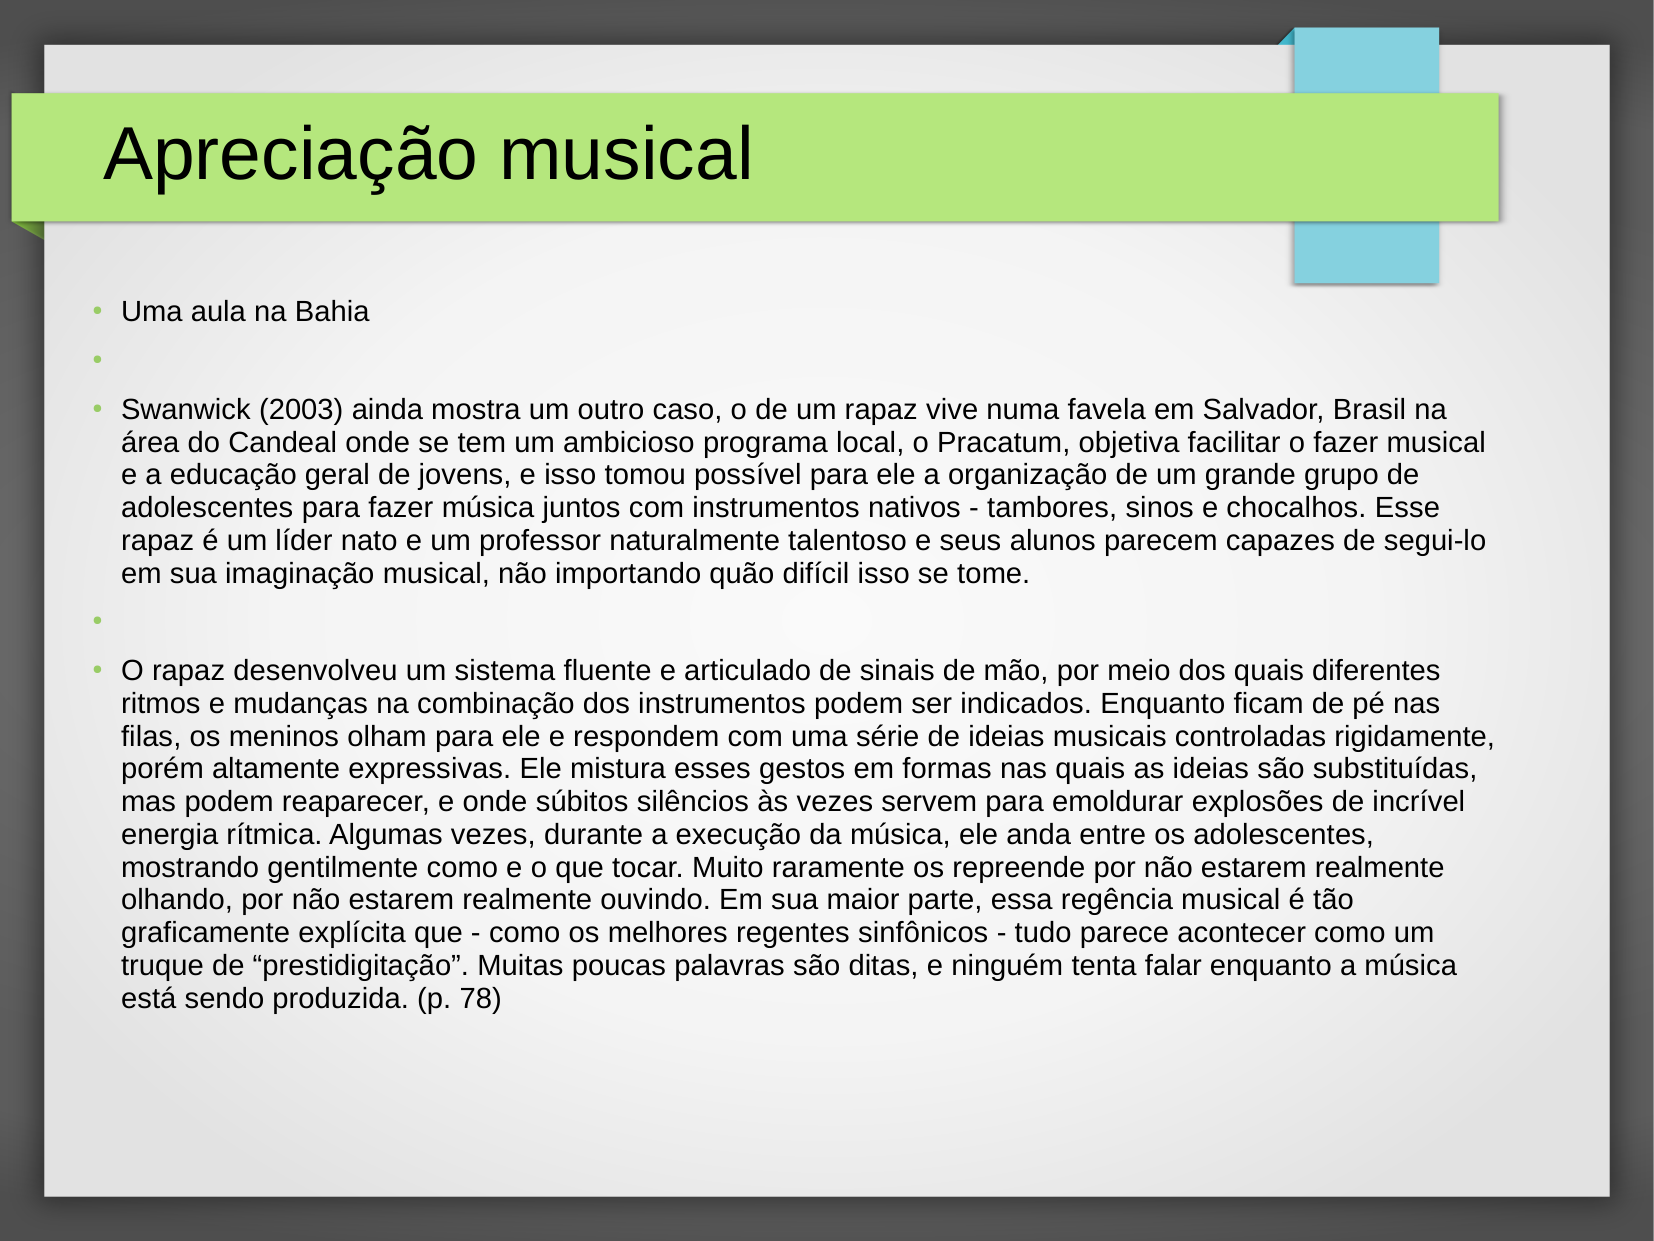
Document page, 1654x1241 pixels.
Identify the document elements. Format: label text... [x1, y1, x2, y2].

list Uma aula na Bahia Swanwick (2003) ainda mostra um outro caso, o de um rapaz vive numa favela em Salvador, Brasil na área do Candeal onde se tem um ambicioso programa local, o Pracatum, objetiva facilitar o fazer musical e a educação geral de jovens, e isso tomou possível para ele a organização de um grande grupo de adolescentes para fazer música juntos com instrumentos nativos - tambores, sinos e chocalhos. Esse rapaz é um líder nato e um professor naturalmente talentoso e seus alunos parecem capazes de segui-lo em sua imaginação musical, não importando quão difícil isso se tome. O rapaz desenvolveu um sistema fluente e articulado de sinais de mão, por meio dos quais diferentes ritmos e mudanças na combinação dos instrumentos podem ser indicados. Enquanto ficam de pé nas filas, os meninos olham para ele e respondem com uma série de ideias musicais controladas rigidamente, porém altamente expressivas. Ele mistura esses gestos em formas nas quais as ideias são substituídas, mas podem reaparecer, e onde súbitos silêncios às vezes servem para emoldurar explosões de incrível energia rítmica. Algumas vezes, durante a execução da música, ele anda entre os adolescentes, mostrando gentilmente como e o que tocar. Muito raramente os repreende por não estarem realmente olhando, por não estarem realmente ouvindo. Em sua maior parte, essa regência musical é tão graficamente explícita que - como os melhores regentes sinfônicos - tudo parece acontecer como um truque de “prestidigitação”. Muitas poucas palavras são ditas, e ninguém tenta falar enquanto a música está sendo produzida. (p. 78) [82, 295, 1501, 1015]
title Apreciação musical [82, 94, 1264, 213]
picture [0, 0, 1654, 1241]
